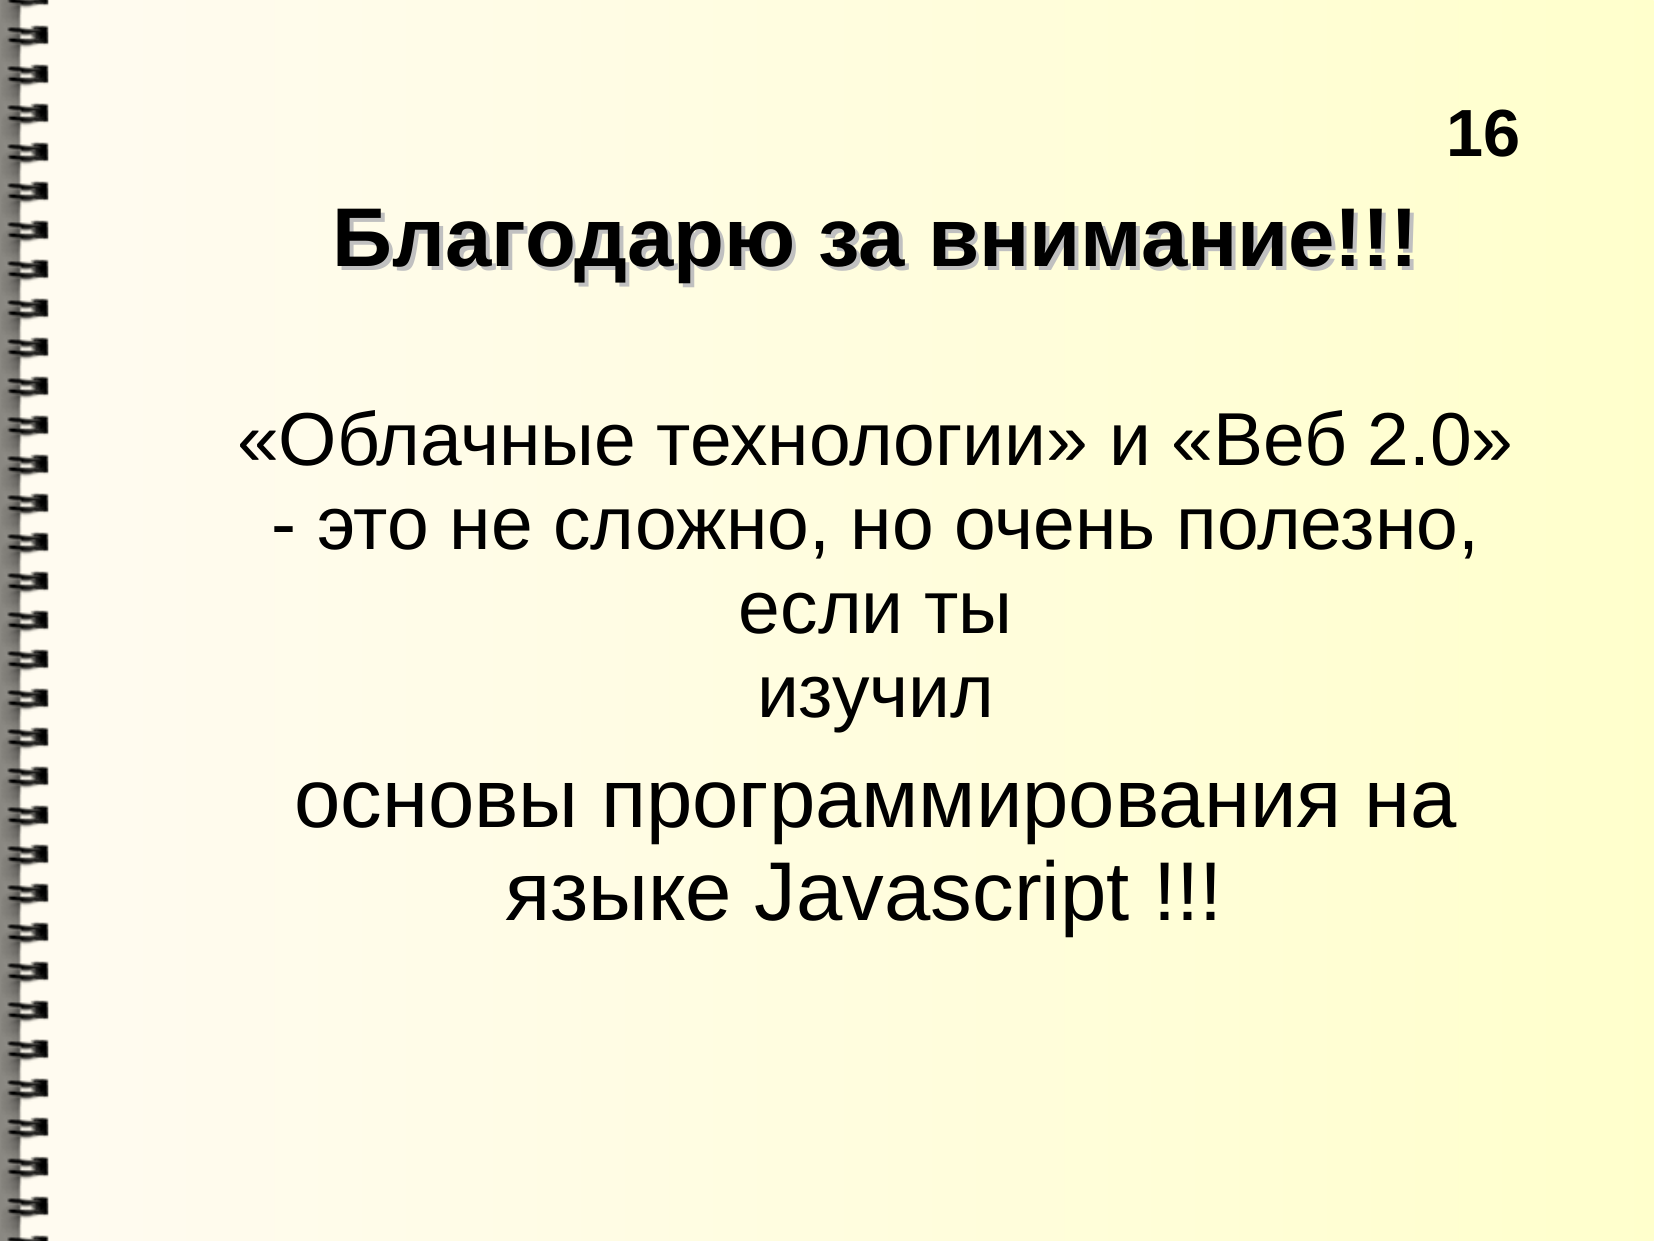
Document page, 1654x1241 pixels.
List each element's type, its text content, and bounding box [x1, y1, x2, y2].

text_box <номер> Благодарю за внимание!!! «Облачные технологии» и «Веб 2.0» - это не сложно, но очень полезно, если ты изучил основы программирования на языке Javascript !!! [216, 88, 1536, 1051]
picture [0, 0, 1654, 1241]
